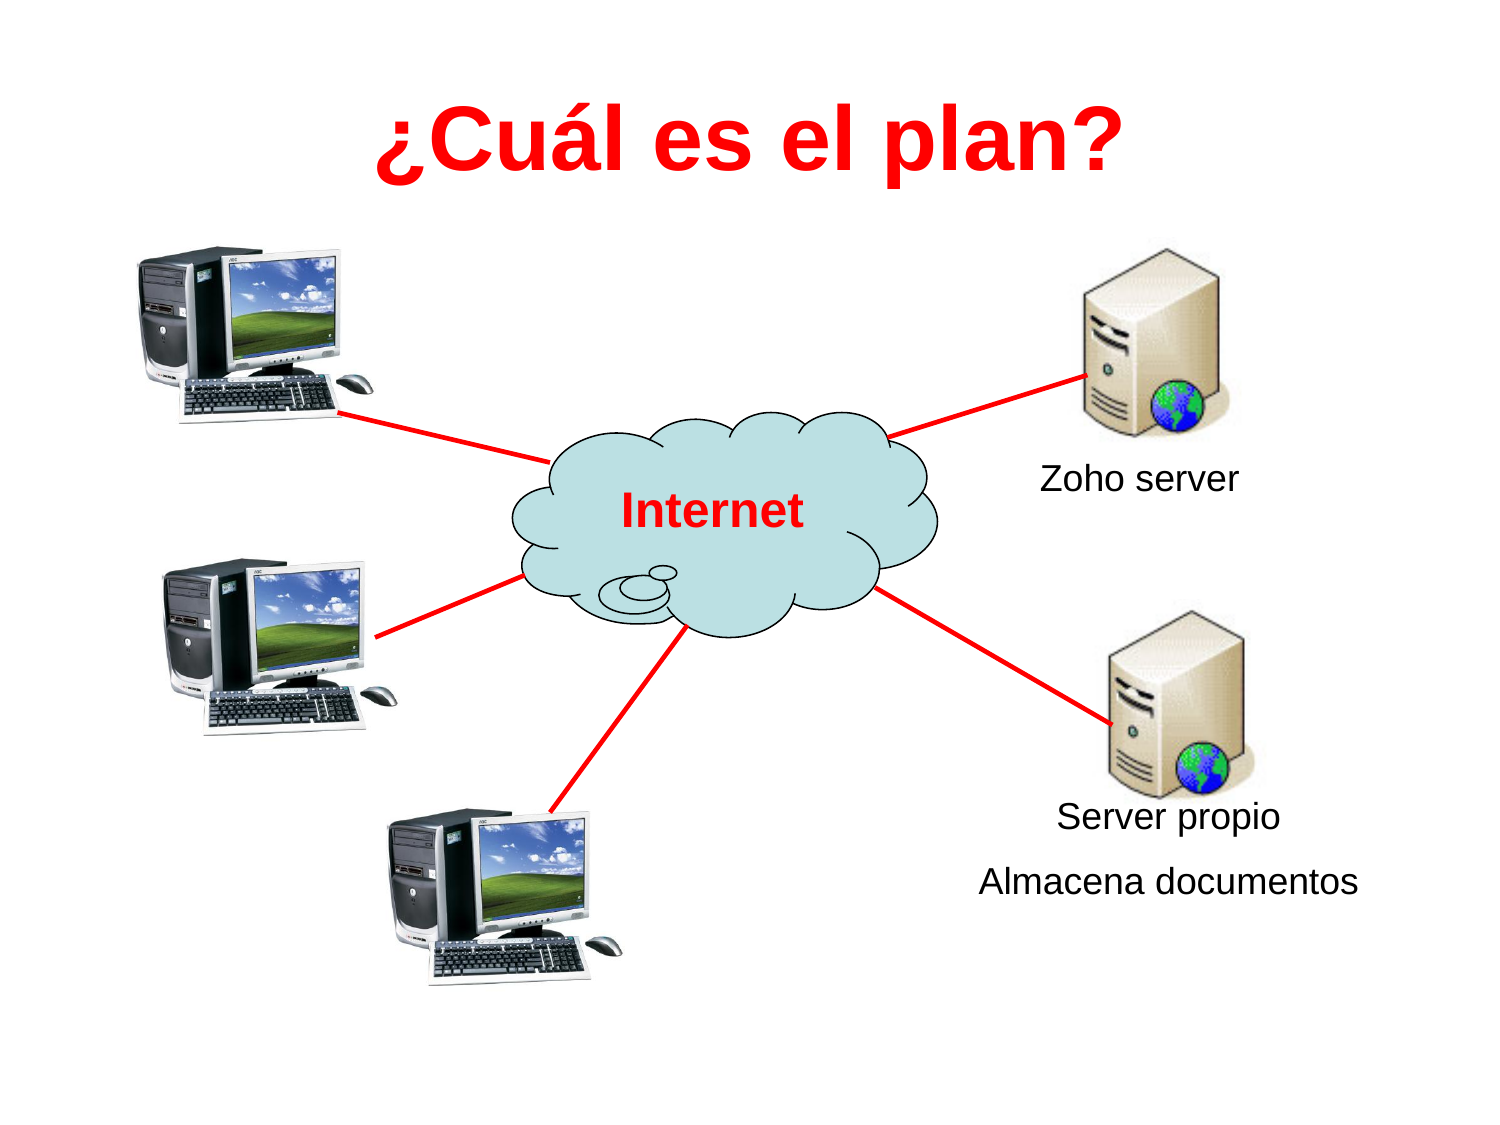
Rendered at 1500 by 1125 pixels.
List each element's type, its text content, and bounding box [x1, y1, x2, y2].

picture [1037, 237, 1276, 448]
title ¿Cuál es el plan? [75, 45, 1426, 233]
picture [1062, 599, 1300, 787]
text_box Zoho server [1024, 450, 1263, 508]
text_box [512, 412, 938, 638]
picture [375, 799, 625, 998]
picture [125, 237, 376, 436]
text_box Server propio Almacena documentos [950, 787, 1388, 911]
text_box Internet [575, 474, 851, 547]
picture [150, 549, 400, 748]
